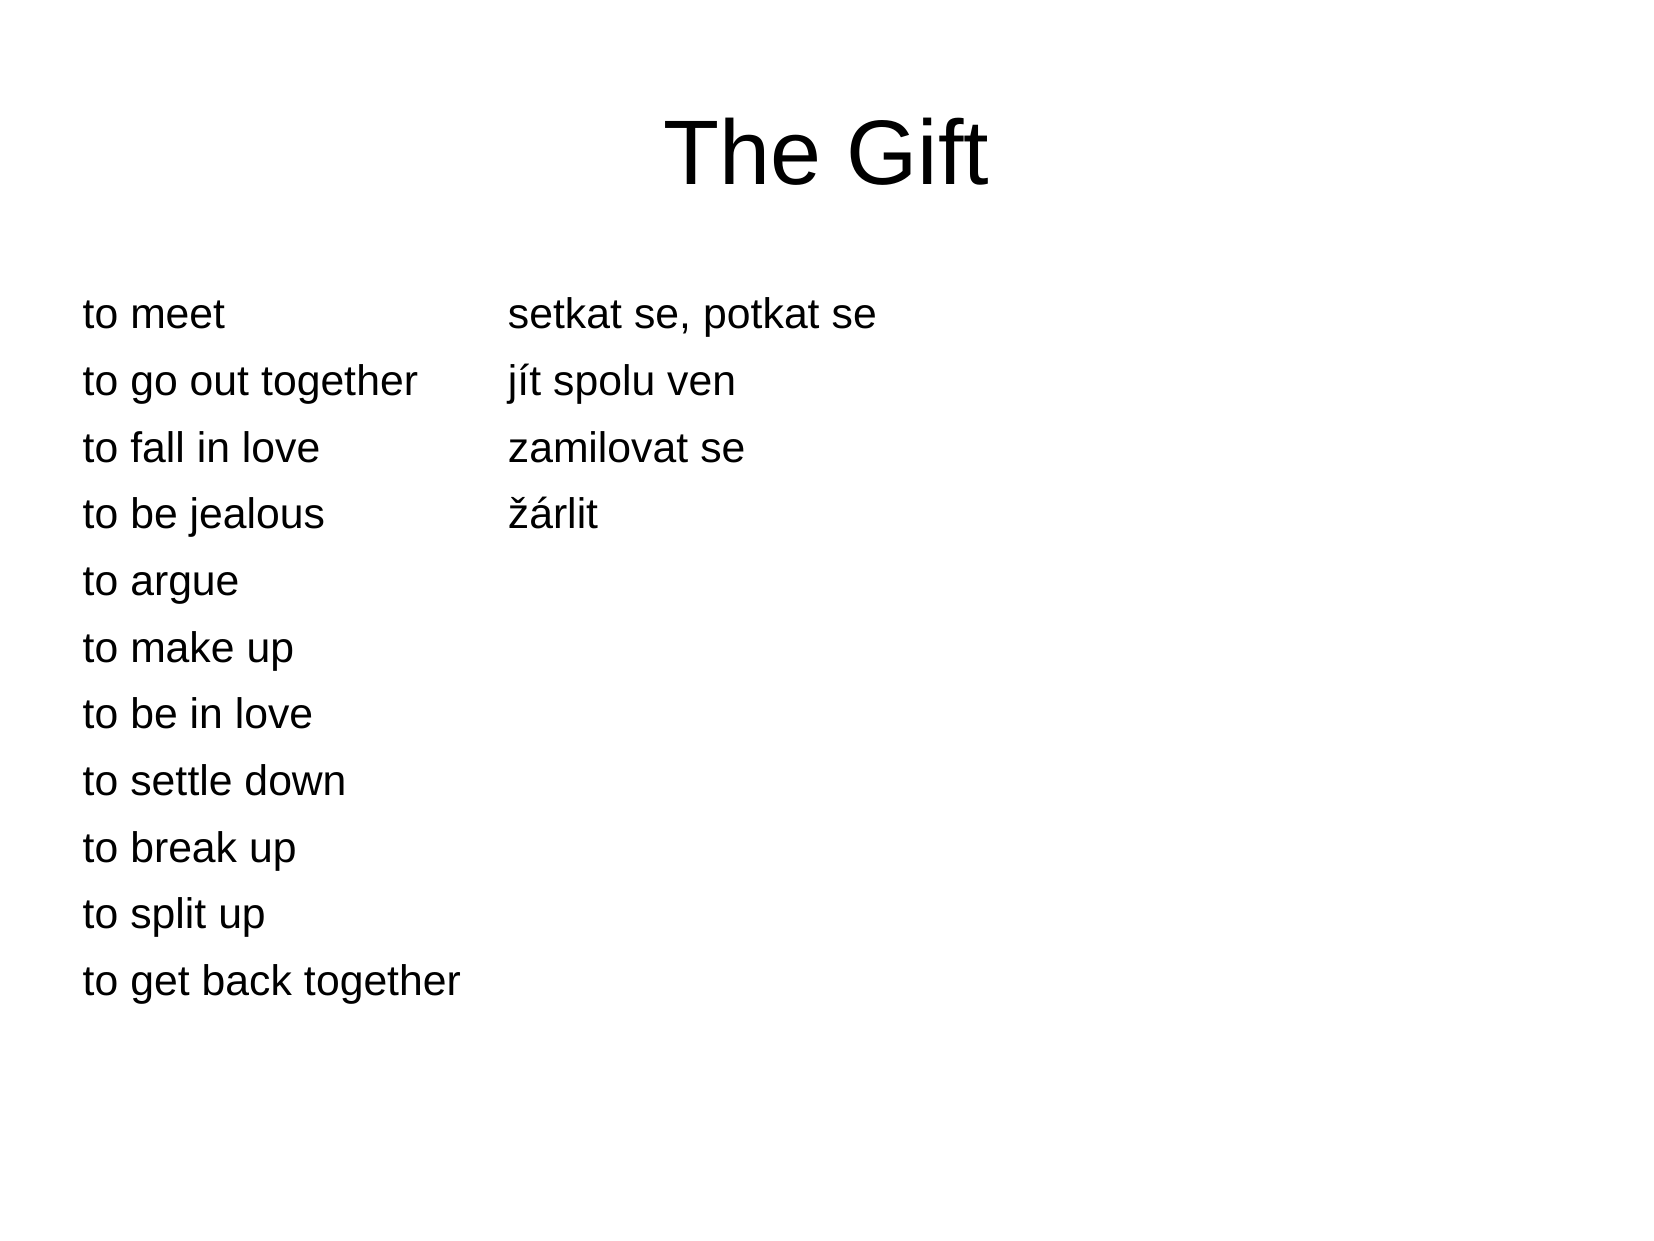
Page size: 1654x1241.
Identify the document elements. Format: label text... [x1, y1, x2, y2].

title The Gift [82, 49, 1571, 257]
list to meet setkat se, potkat se to go out together jít spolu ven to fall in love zamilovat se to be jealous žárlit to argue to make up to be in love to settle down to break up to split up to get back together [82, 290, 1571, 1010]
